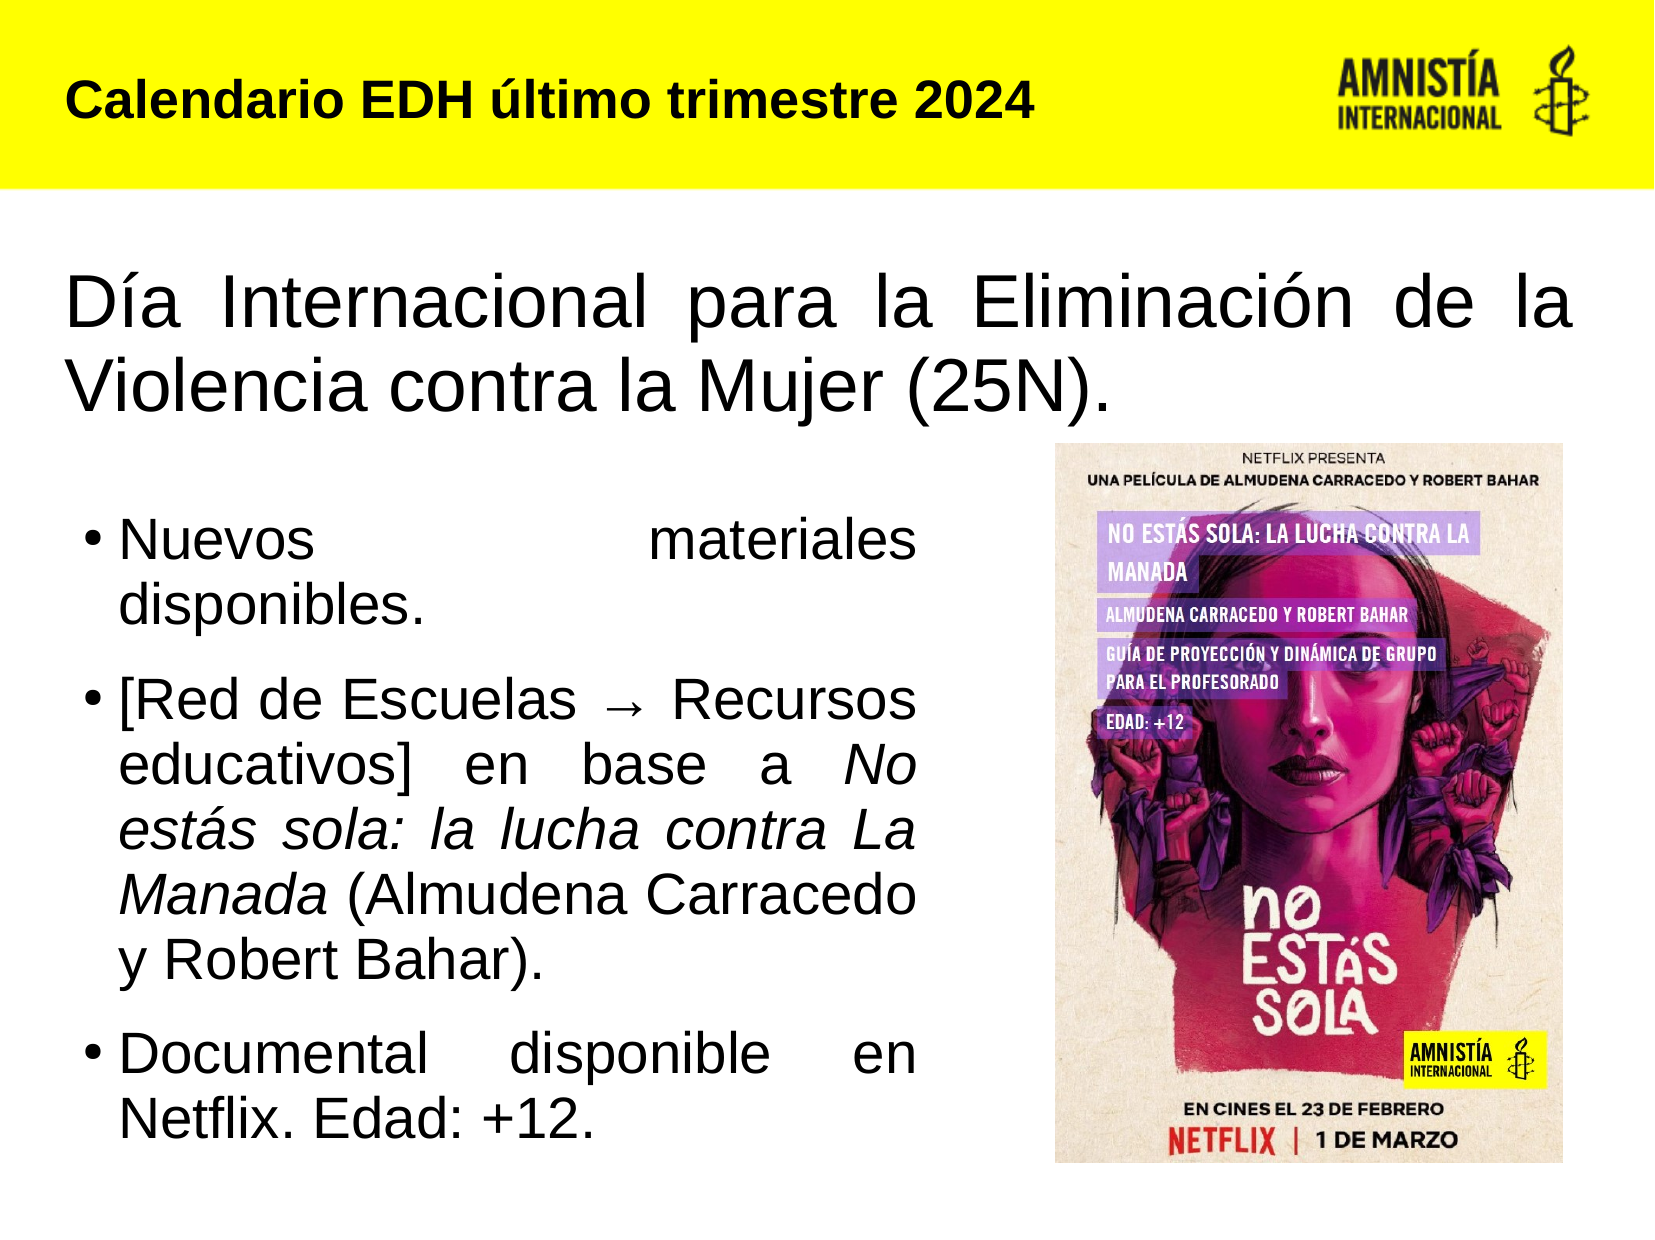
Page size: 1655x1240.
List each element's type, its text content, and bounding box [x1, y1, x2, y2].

subtitle Nuevos materiales disponibles. [Red de Escuelas → Recursos educativos] en base a No estás sola: la lucha contra La Manada (Almudena Carracedo y Robert Bahar). Documental disponible en Netflix. Edad: +12. [82, 506, 919, 1240]
title Calendario EDH último trimestre 2024 [64, 12, 1263, 188]
title Día Internacional para la Eliminación de la Violencia contra la Mujer (25N). [64, 256, 1575, 432]
picture [0, 0, 1655, 1240]
